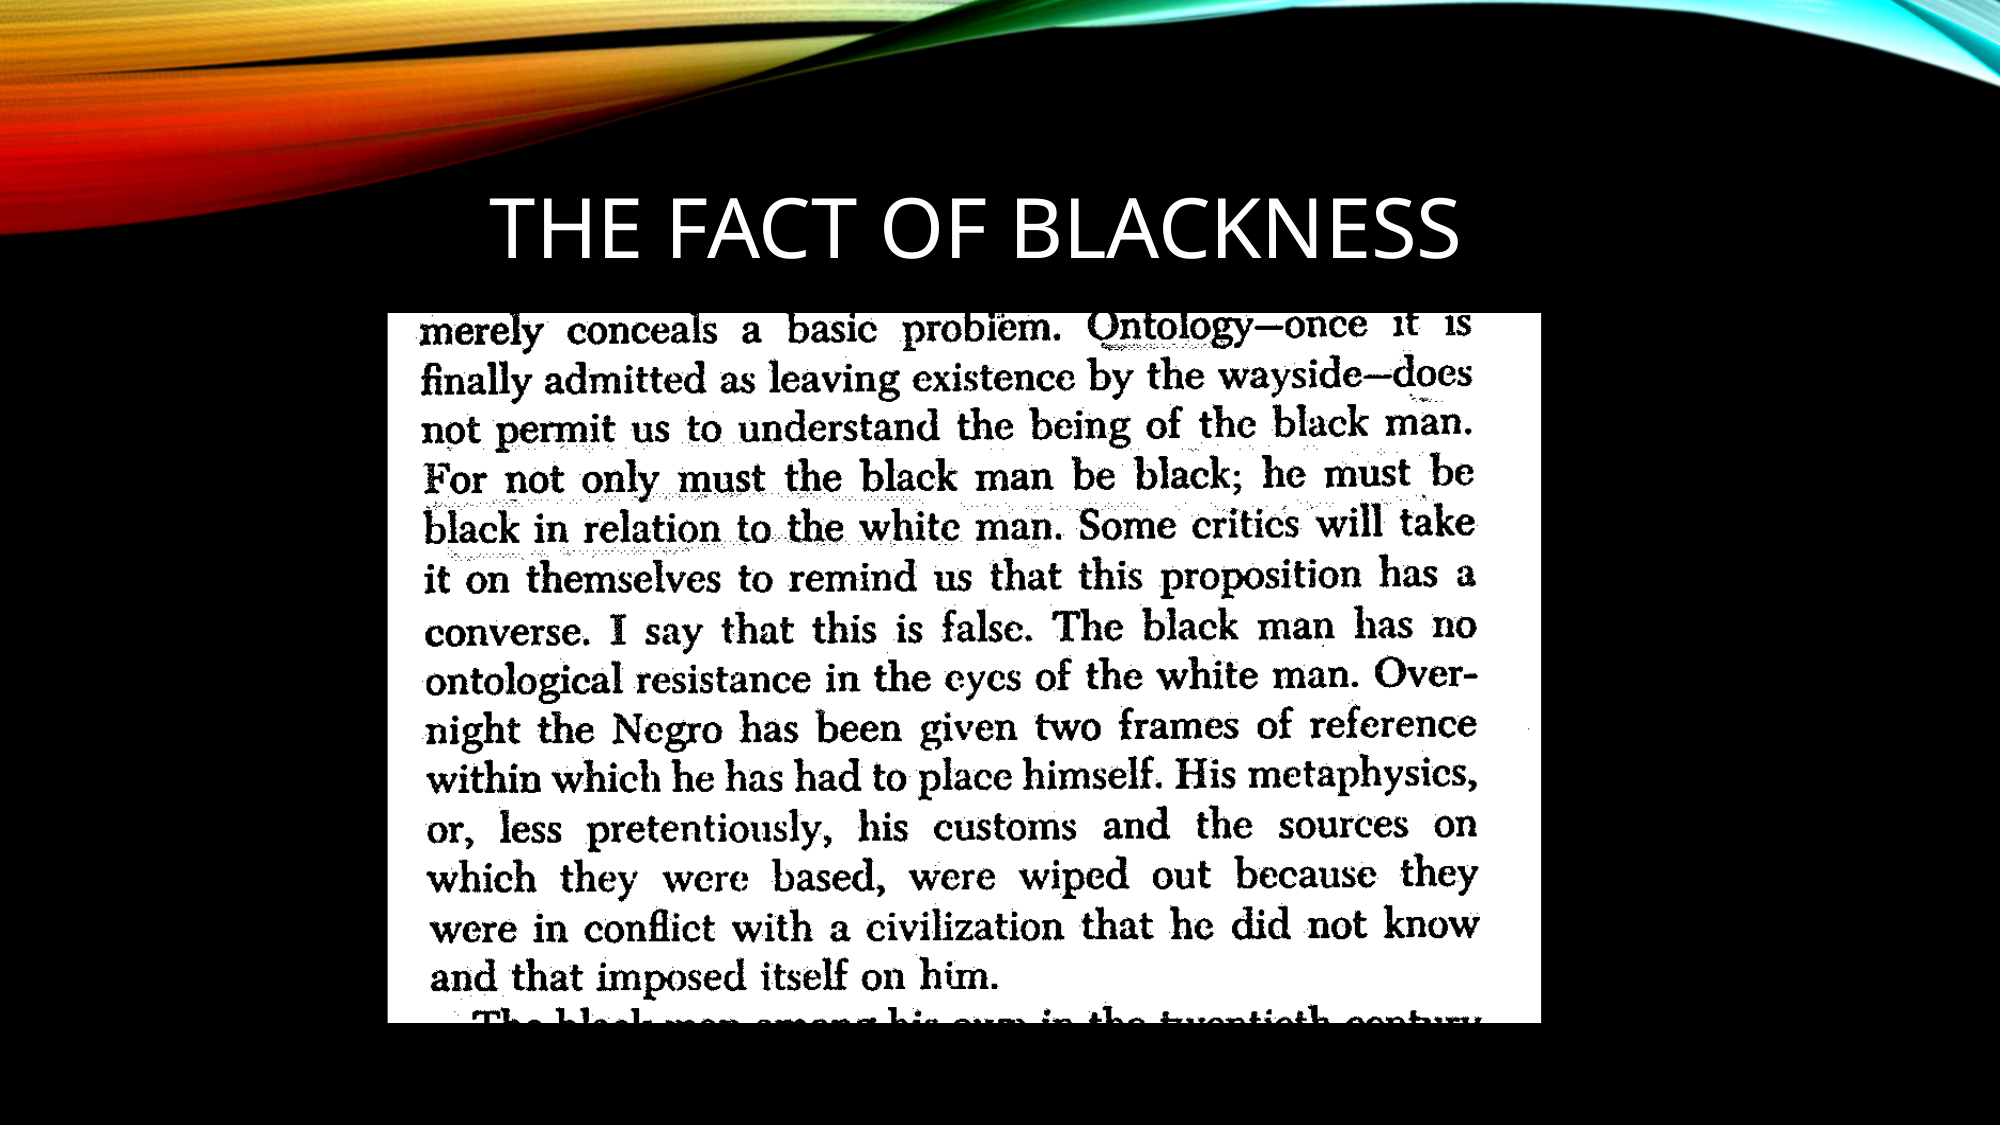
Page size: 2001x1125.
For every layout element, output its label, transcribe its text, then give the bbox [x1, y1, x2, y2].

title The fact of blackness [474, 125, 1888, 338]
picture [387, 313, 1542, 1023]
